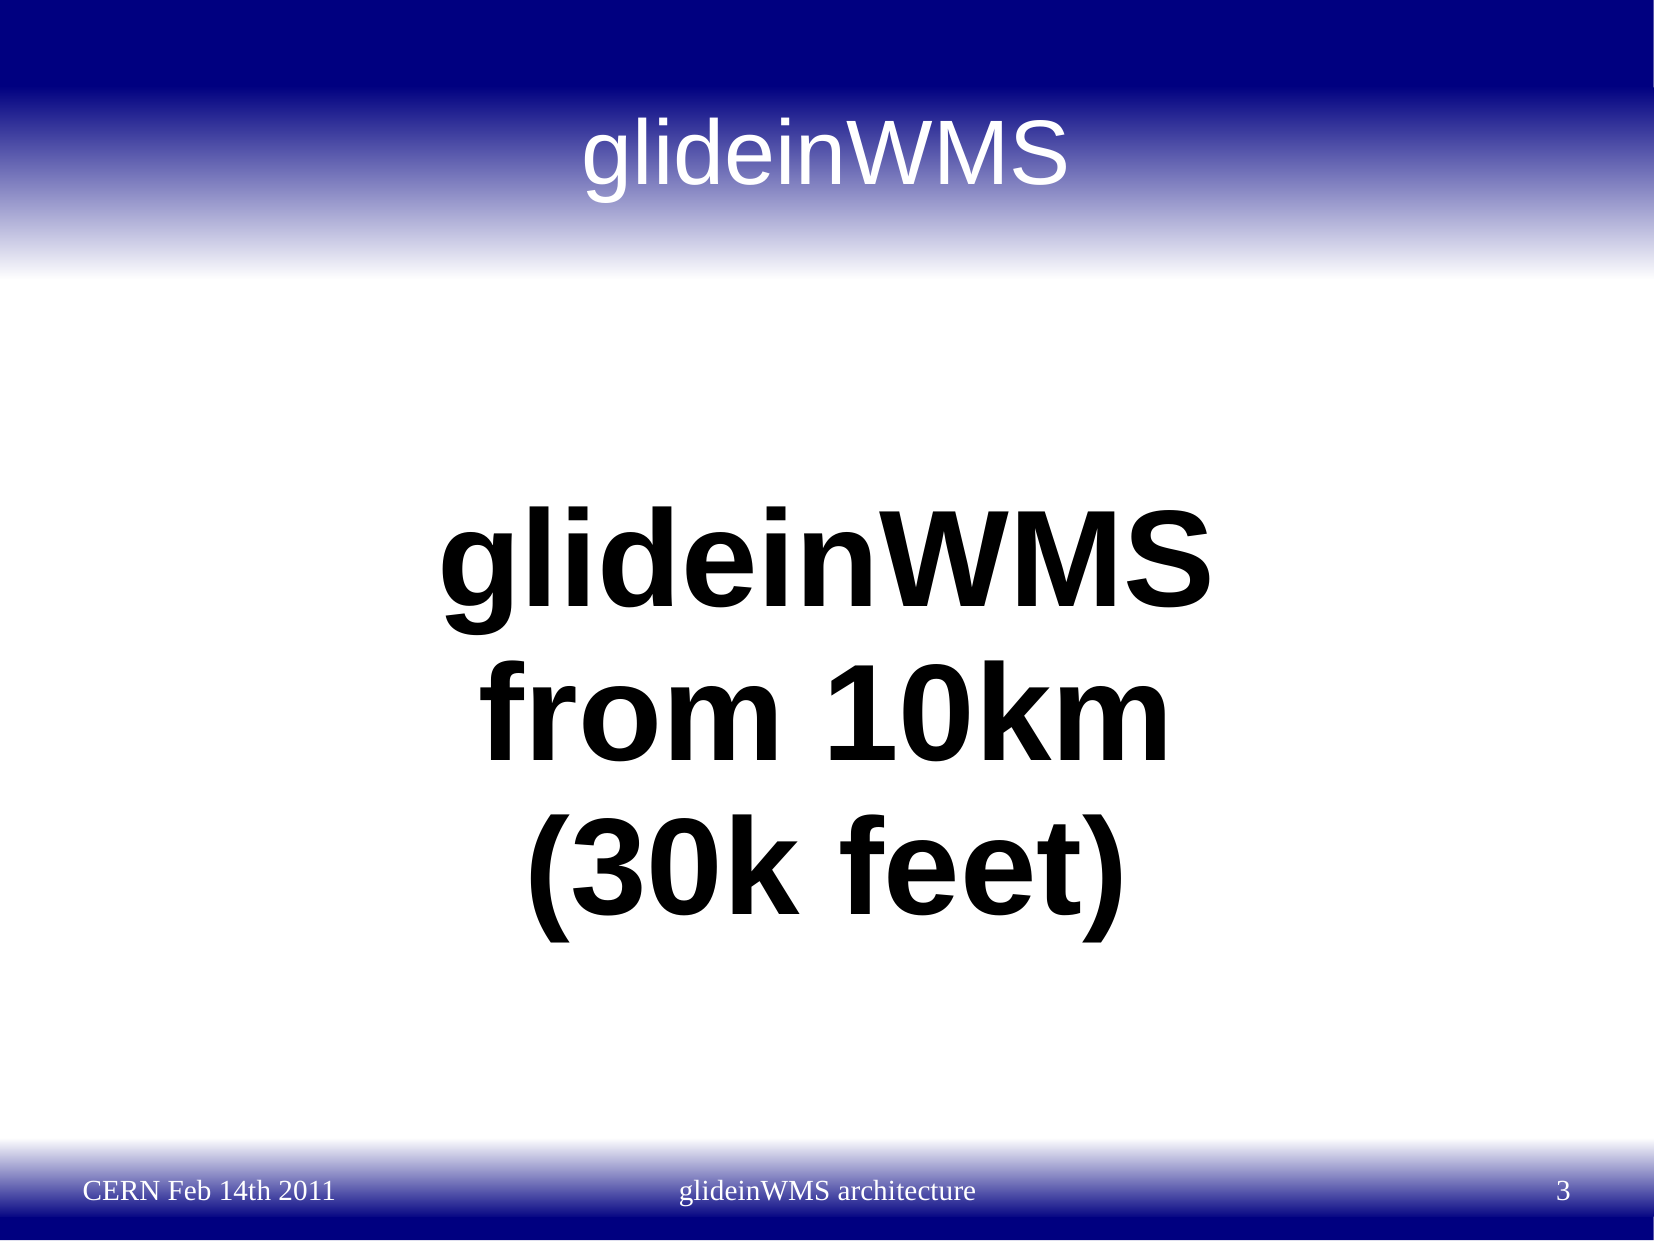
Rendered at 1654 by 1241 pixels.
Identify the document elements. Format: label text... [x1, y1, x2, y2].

subtitle glideinWMS from 10km (30k feet) [82, 297, 1571, 1128]
title glideinWMS [82, 49, 1571, 257]
